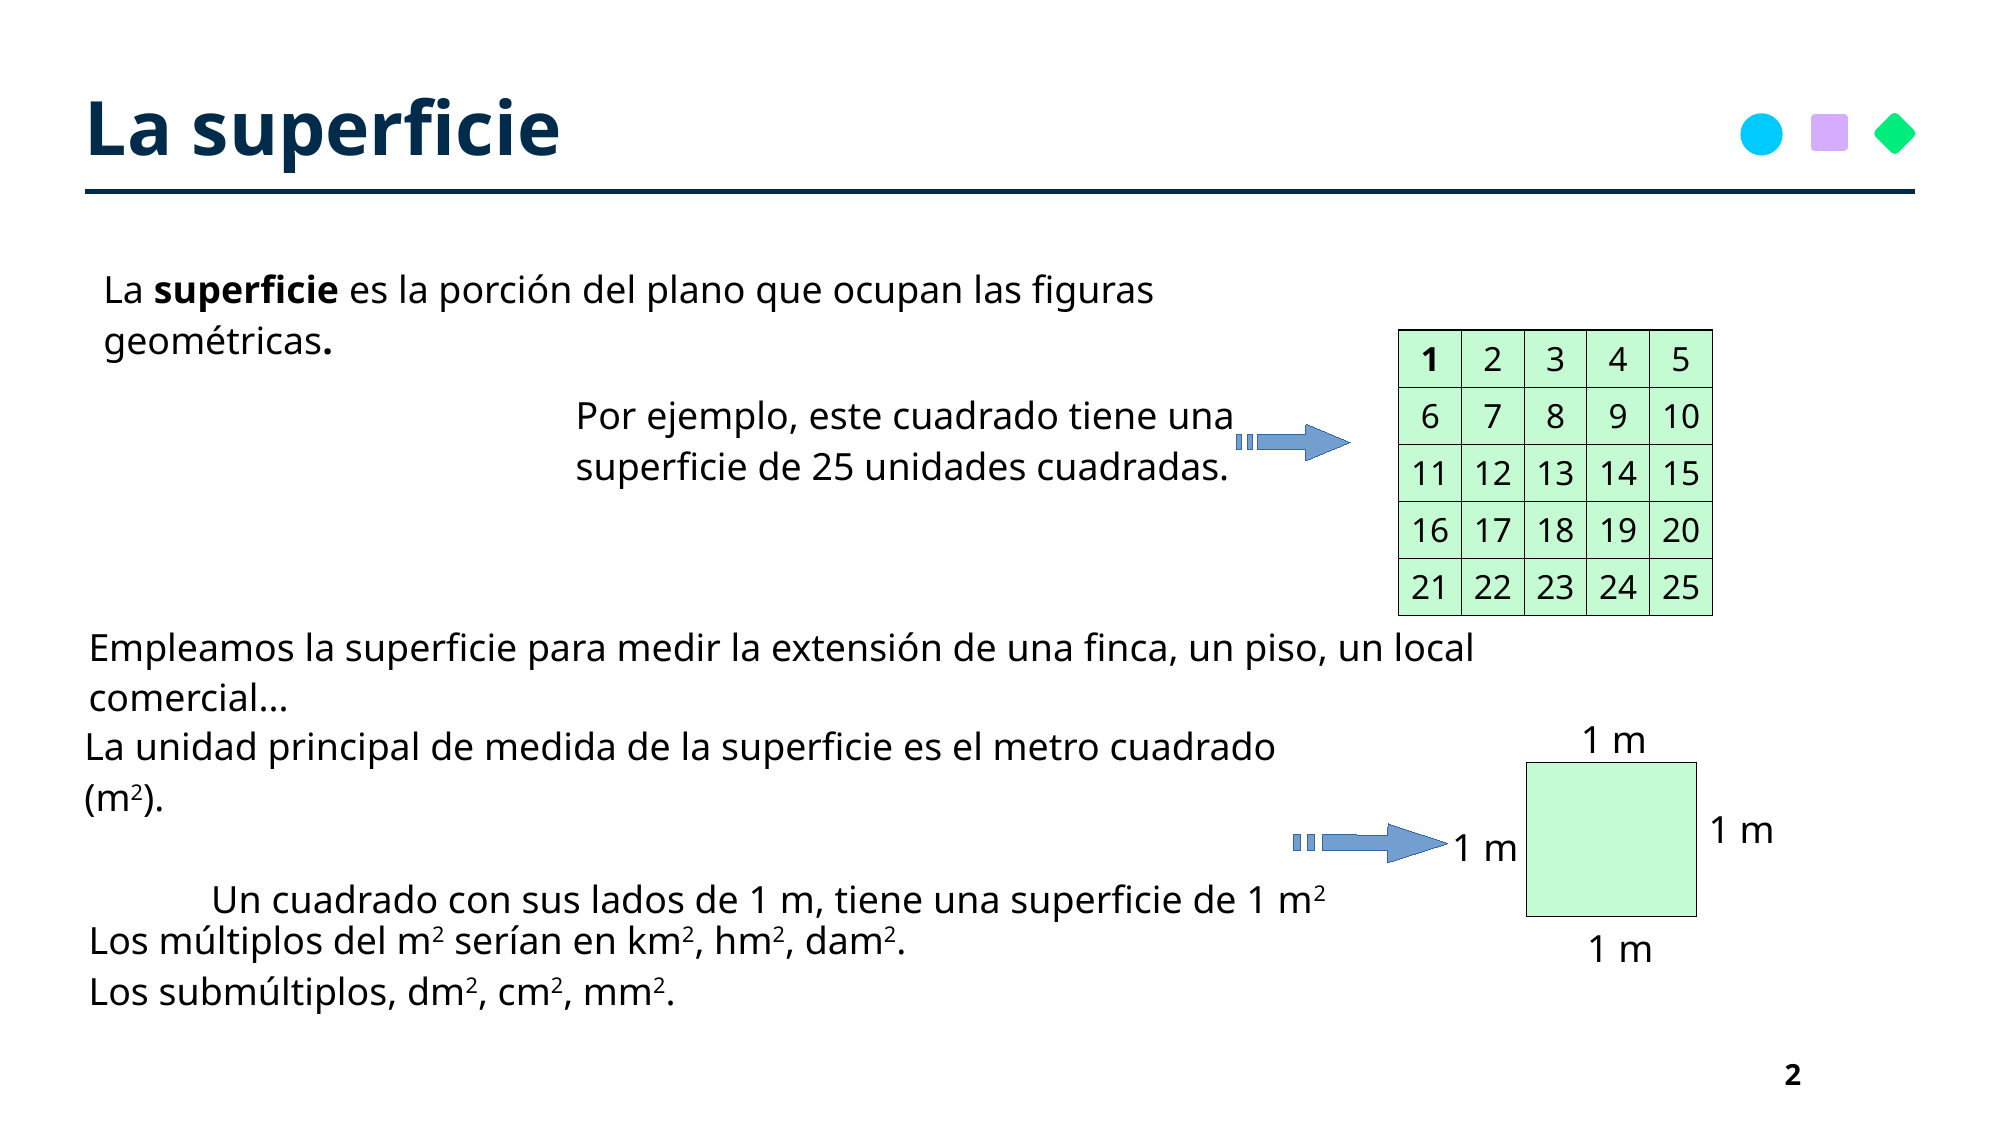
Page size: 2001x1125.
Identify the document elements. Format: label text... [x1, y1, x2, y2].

text_box 1 m [1587, 922, 1674, 970]
text_box La unidad principal de medida de la superficie es el metro cuadrado (m2). Un cuadrado con sus lados de 1 m, tiene una superficie de 1 m2 [84, 720, 1347, 870]
table_cell 6 [1399, 388, 1461, 444]
table_cell 25 [1650, 559, 1712, 615]
text_box La superficie es la porción del plano que ocupan las figuras geométricas. [88, 245, 1388, 384]
text_box Empleamos la superficie para medir la extensión de una finca, un piso, un local comercial... [88, 620, 1684, 715]
table_header 1 [1399, 331, 1461, 387]
table_cell 8 [1525, 388, 1586, 444]
table_cell 7 [1462, 388, 1524, 444]
text_box Los múltiplos del m2 serían en km2, hm2, dam2. Los submúltiplos, dm2, cm2, mm2. [88, 914, 1300, 1063]
table_cell 16 [1399, 502, 1461, 558]
text_box Por ejemplo, este cuadrado tiene una superficie de 25 unidades cuadradas. [575, 389, 1335, 484]
table_cell 18 [1525, 502, 1586, 558]
table_cell 19 [1587, 502, 1649, 558]
table_header 4 [1587, 331, 1649, 387]
table_header 5 [1650, 331, 1712, 387]
table_cell 21 [1399, 559, 1461, 615]
text_box 1 m [1708, 803, 1796, 851]
table_cell 23 [1525, 559, 1586, 615]
table_header 2 [1462, 331, 1524, 387]
table_cell 24 [1587, 559, 1649, 615]
table_header 3 [1525, 331, 1586, 387]
table_cell 11 [1399, 445, 1461, 501]
text_box [1322, 823, 1448, 863]
text_box [1335, 436, 1351, 449]
text_box 1 m [1452, 821, 1539, 869]
table_cell 17 [1462, 502, 1524, 558]
text_box 1 m [1566, 715, 1653, 771]
table_cell 10 [1650, 388, 1712, 444]
title La superficie [84, 29, 1601, 178]
table_header [1527, 763, 1696, 916]
text_box [1293, 834, 1301, 851]
table_cell 12 [1462, 445, 1524, 501]
table_cell 14 [1587, 445, 1649, 501]
table_cell 13 [1525, 445, 1586, 501]
table_cell 9 [1587, 388, 1649, 444]
table_cell 22 [1462, 559, 1524, 615]
table_cell 20 [1650, 502, 1712, 558]
table_cell 15 [1650, 445, 1712, 501]
text_box [1307, 834, 1315, 851]
